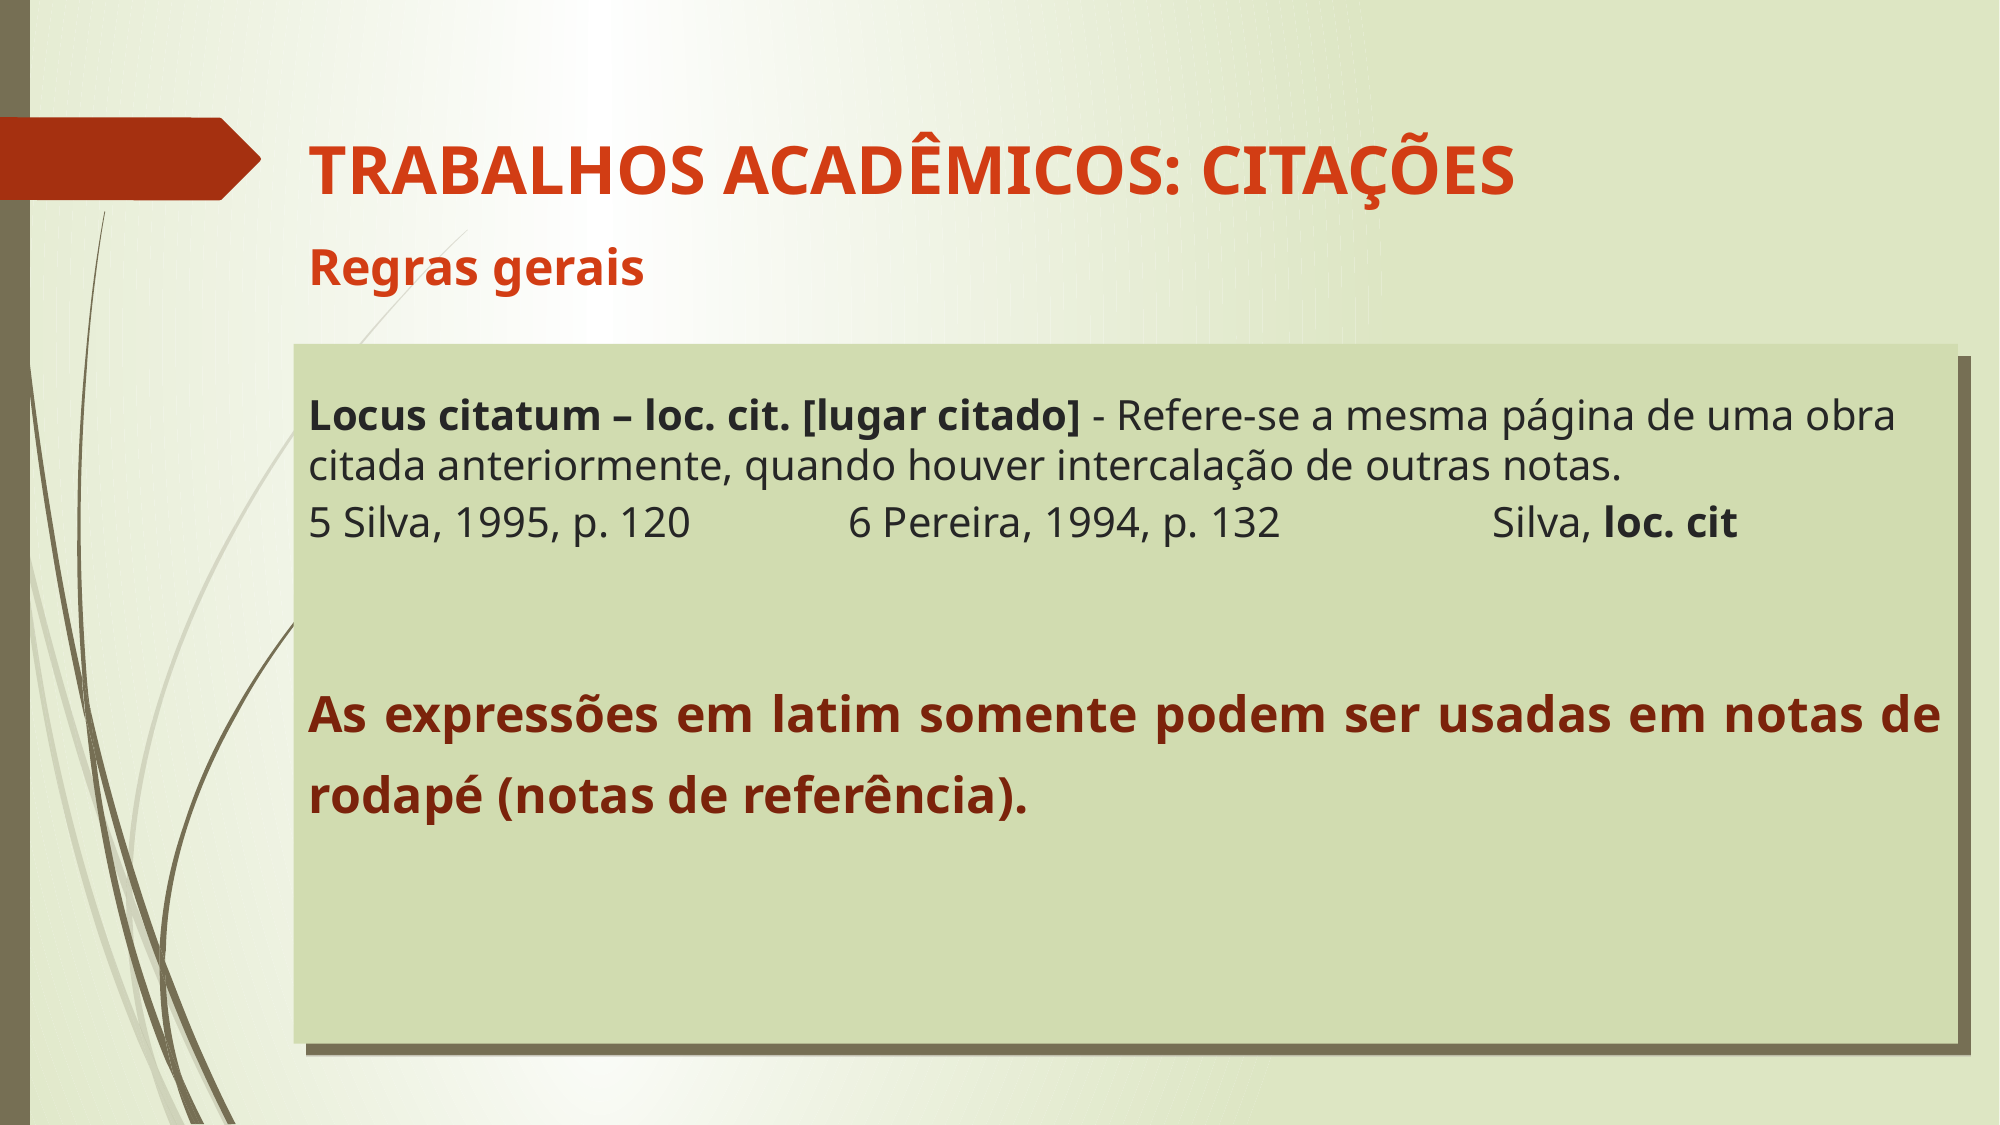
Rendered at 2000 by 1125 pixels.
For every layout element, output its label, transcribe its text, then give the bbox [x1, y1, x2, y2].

text_box Regras gerais [293, 228, 1872, 330]
text_box TRABALHOS ACADÊMICOS: CITAÇÕES [293, 120, 1937, 233]
list Locus citatum – loc. cit. [lugar citado] - Refere-se a mesma página de uma obra citada anteriormente, quando houver intercalação de outras notas. 5 Silva, 1995, p. 120 6 Pereira, 1994, p. 132 Silva, loc. cit As expressões em latim somente podem ser usadas em notas de rodapé (notas de referência). [293, 343, 1958, 1044]
